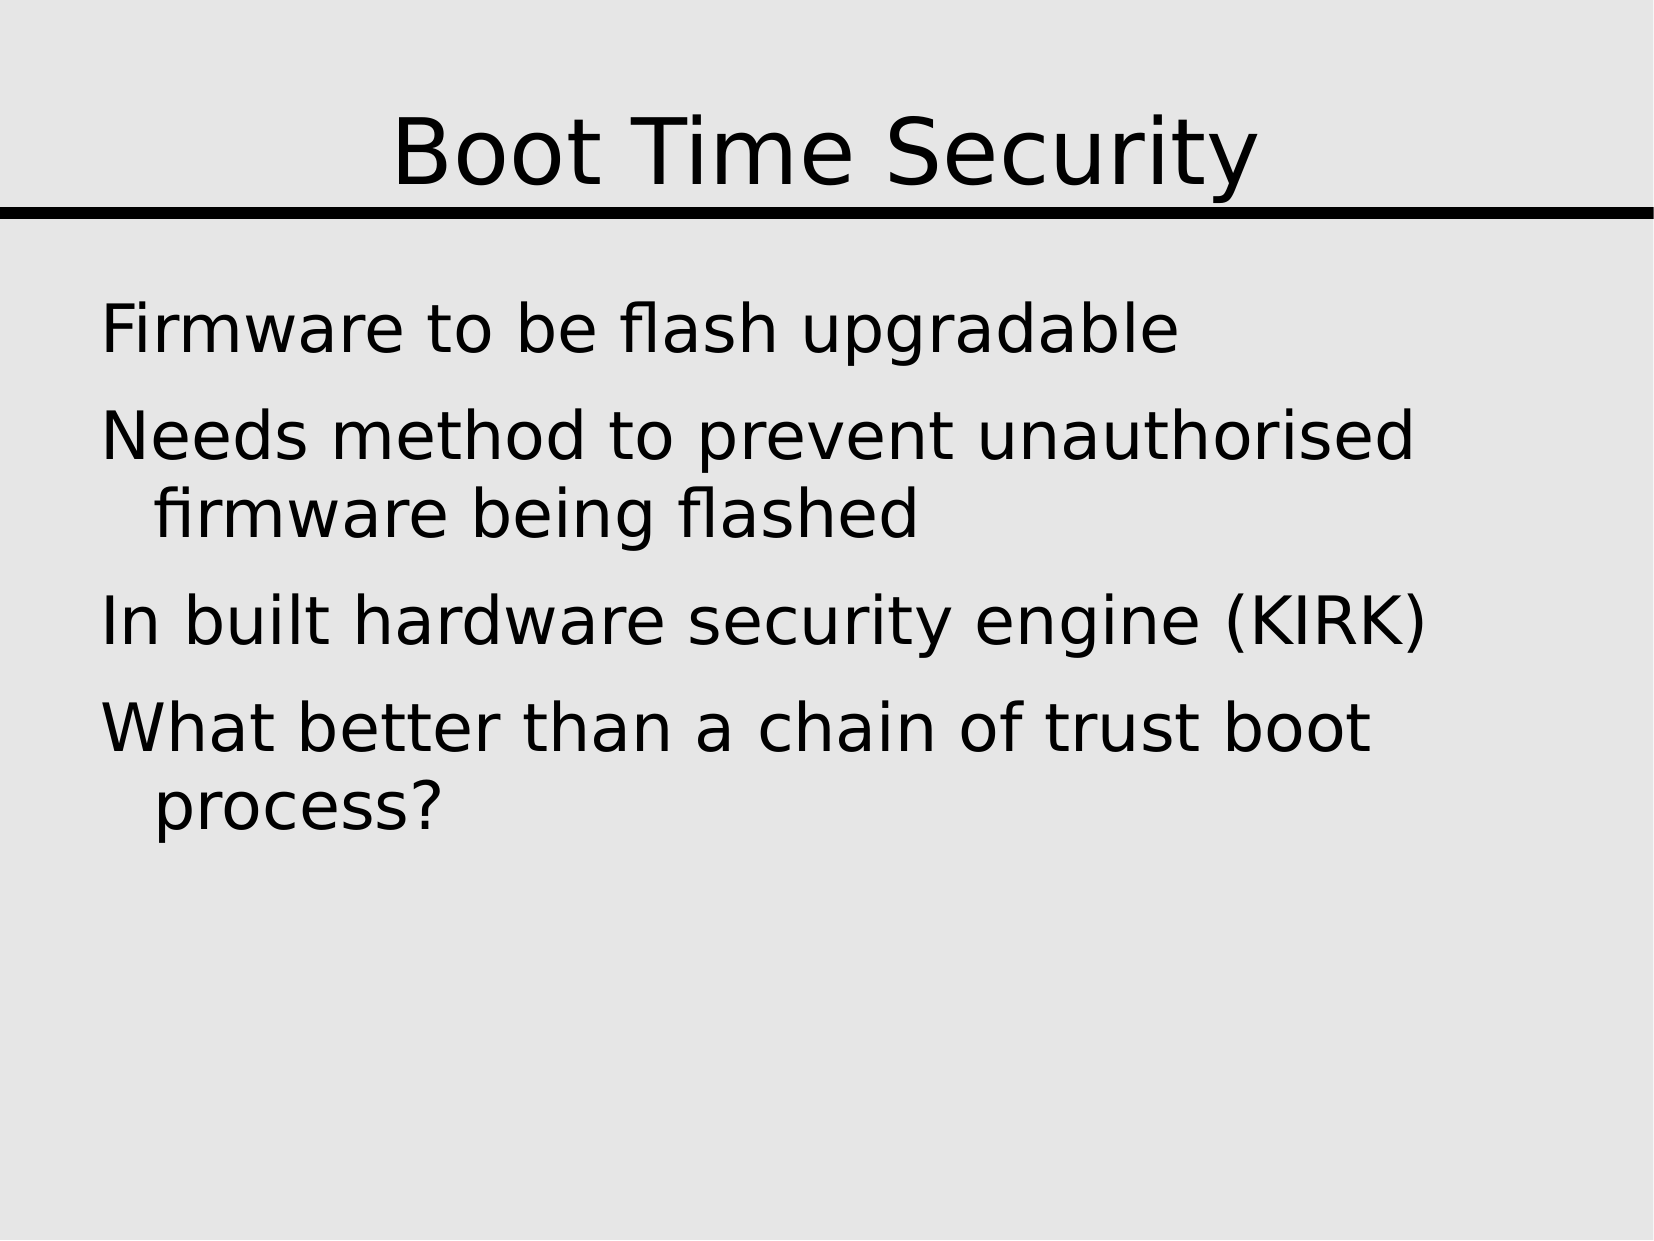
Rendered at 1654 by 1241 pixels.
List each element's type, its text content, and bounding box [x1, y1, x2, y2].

list Firmware to be flash upgradable Needs method to prevent unauthorised firmware being flashed In built hardware security engine (KIRK) What better than a chain of trust boot process? [82, 290, 1571, 1094]
title Boot Time Security [82, 56, 1571, 250]
